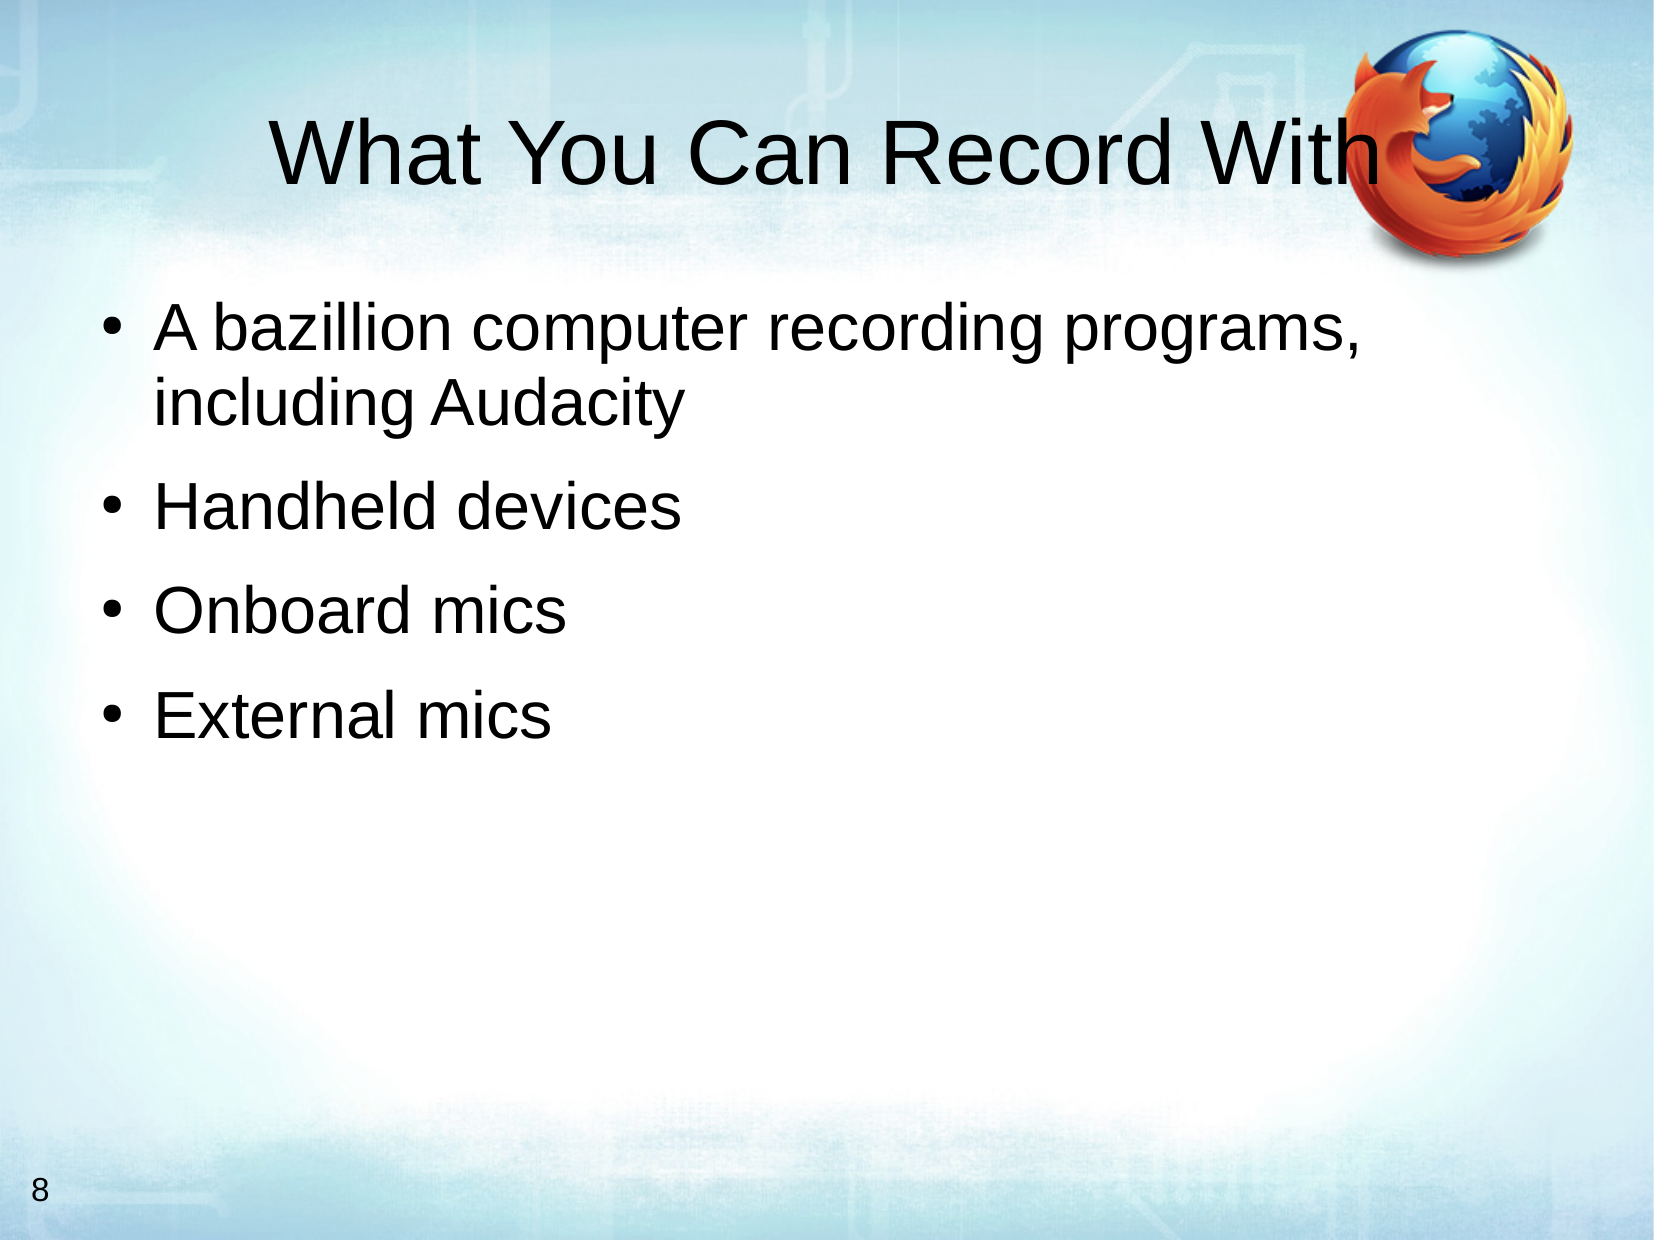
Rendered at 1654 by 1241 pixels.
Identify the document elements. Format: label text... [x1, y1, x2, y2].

title What You Can Record With [82, 49, 1571, 257]
list A bazillion computer recording programs, including Audacity Handheld devices Onboard mics External mics [82, 290, 1571, 1109]
picture [0, 0, 1654, 1240]
